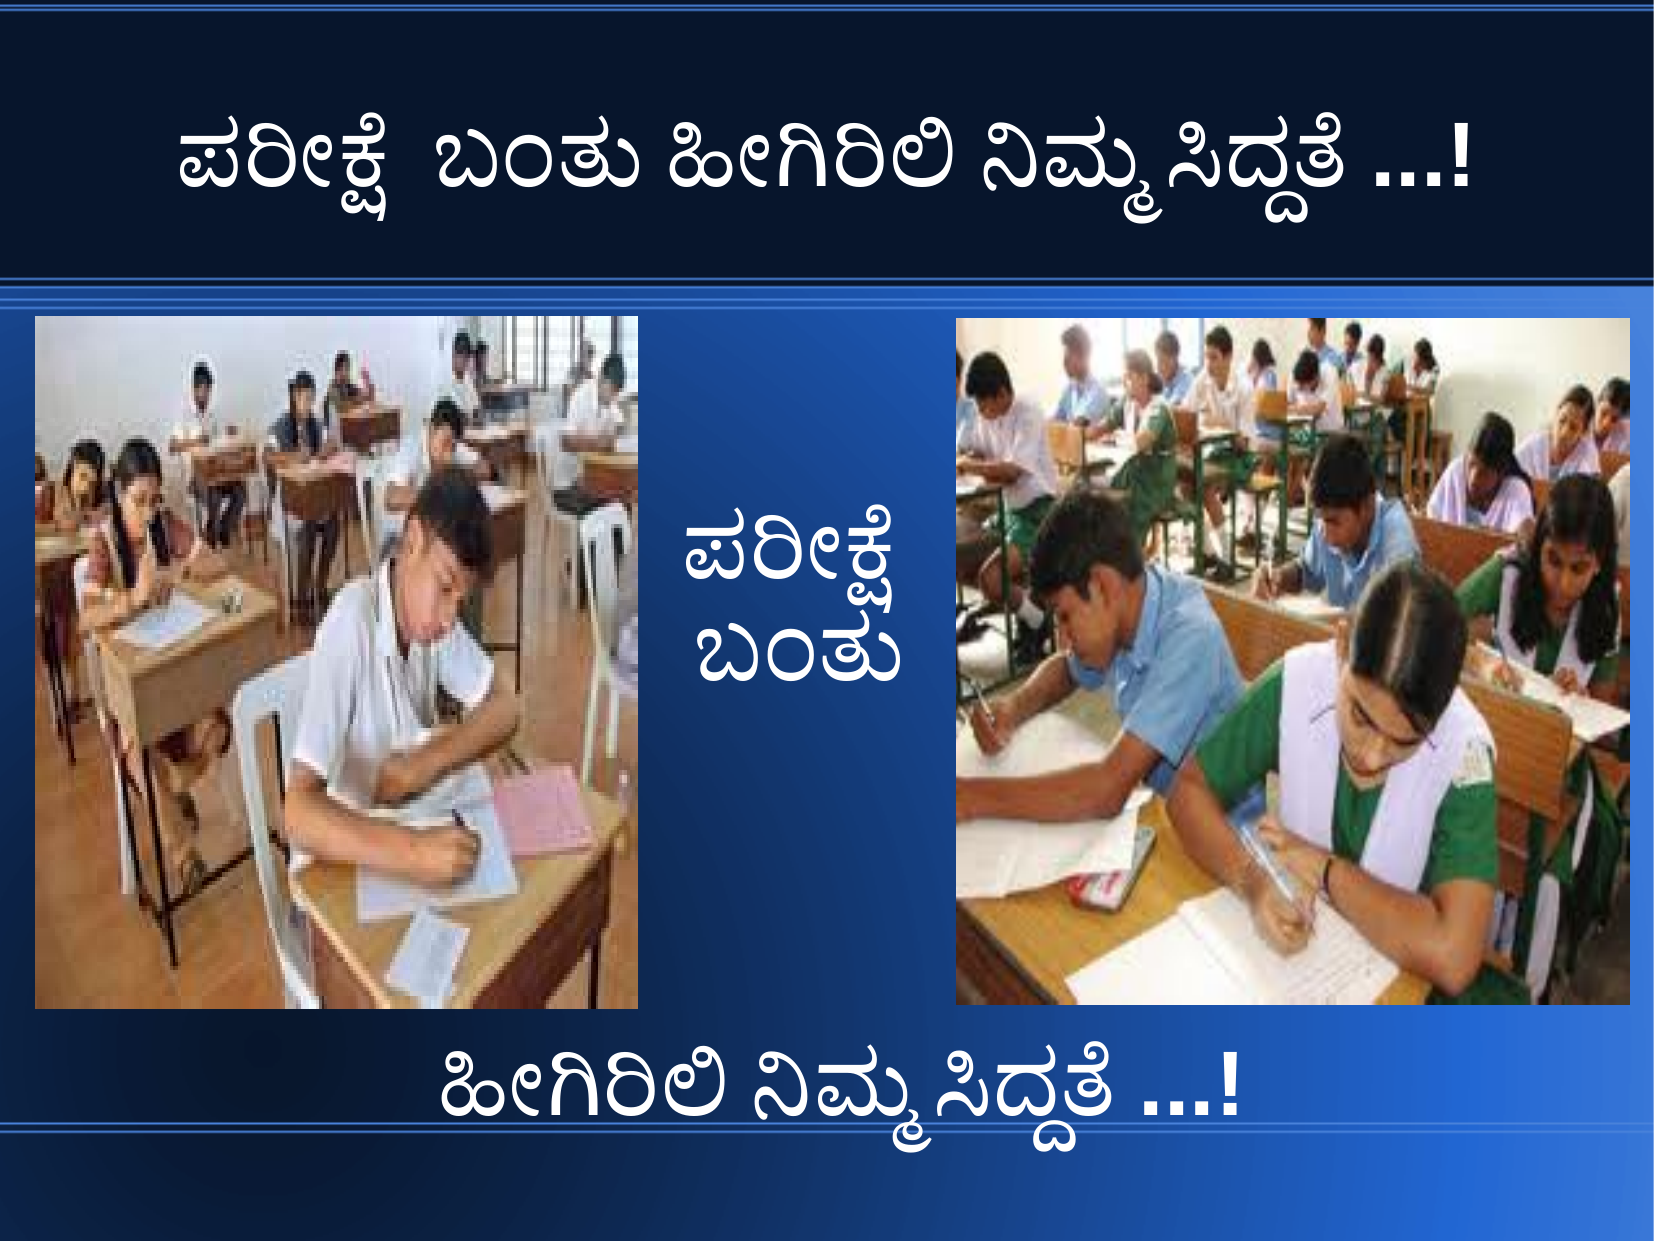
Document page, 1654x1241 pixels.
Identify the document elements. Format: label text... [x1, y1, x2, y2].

text_box ಹೀಗಿರಿಲಿ ನಿಮ್ಮ ಸಿದ್ದತೆ ...! [419, 1008, 1264, 1155]
picture [0, 0, 1654, 1241]
title ಪರೀಕ್ಷೆ ಬಂತು ಹೀಗಿರಿಲಿ ನಿಮ್ಮ ಸಿದ್ದತೆ ...! [82, 49, 1571, 257]
text_box ಪರೀಕ್ಷೆ ಬಂತು [671, 380, 908, 812]
